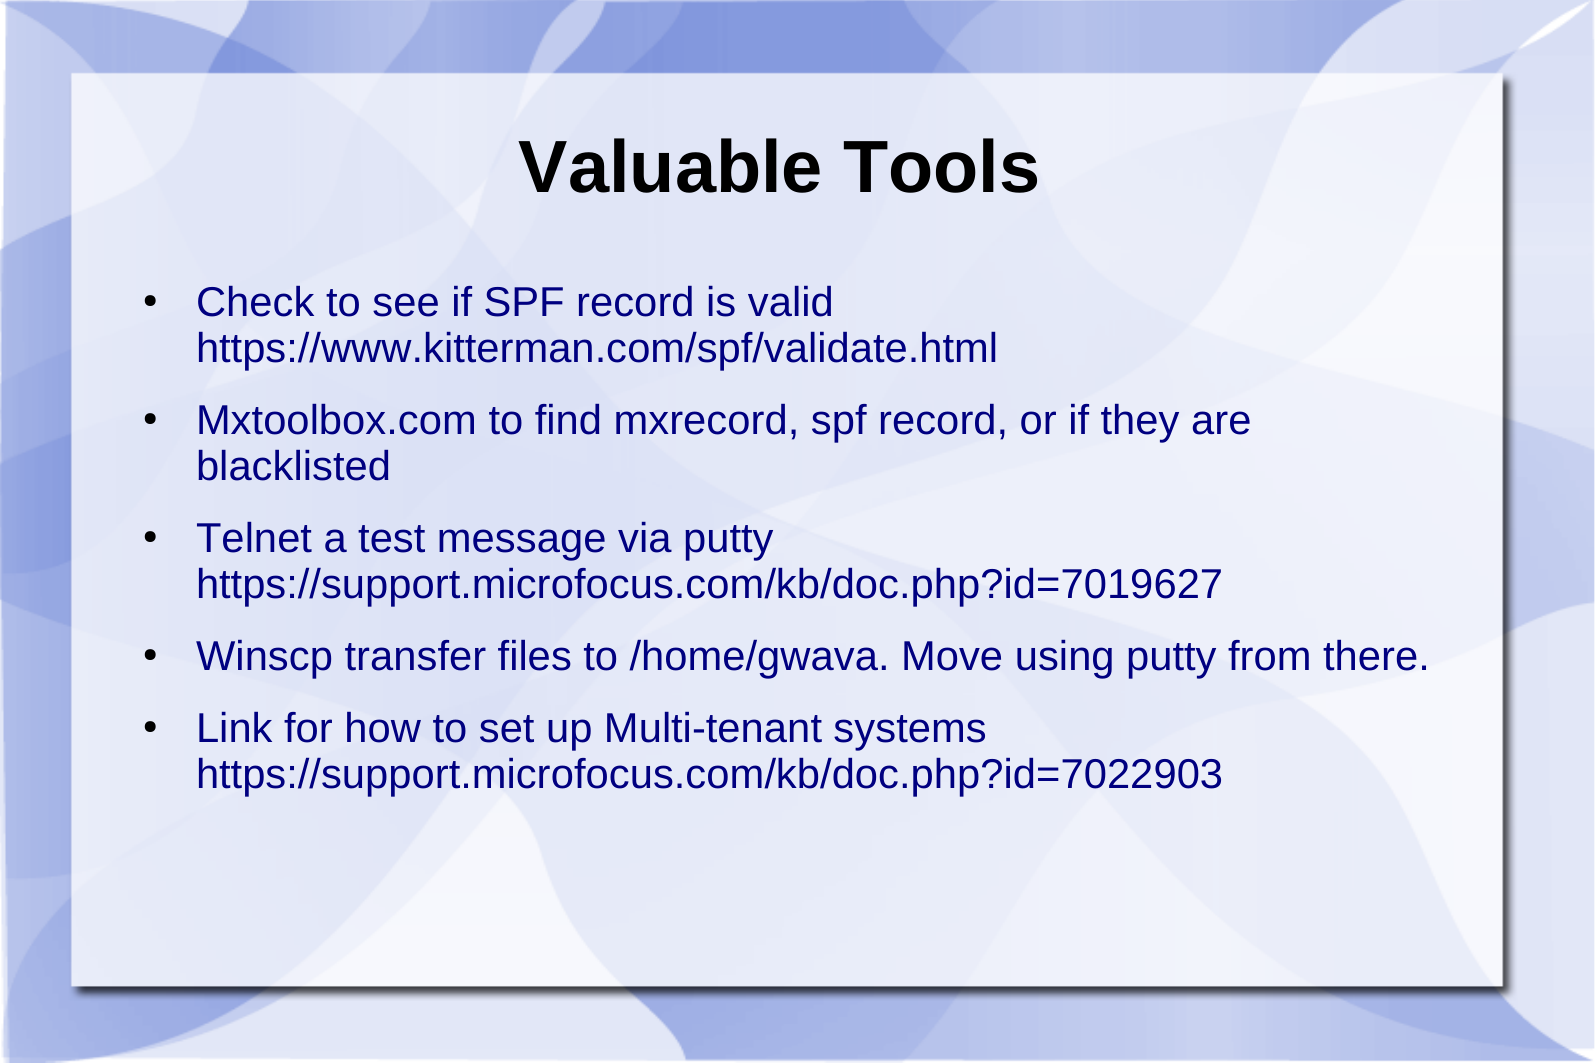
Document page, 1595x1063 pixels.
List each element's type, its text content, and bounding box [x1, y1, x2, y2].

title Valuable Tools [79, 77, 1481, 256]
list Check to see if SPF record is valid https://www.kitterman.com/spf/validate.html Mxtoolbox.com to find mxrecord, spf record, or if they are blacklisted Telnet a test message via putty https://support.microfocus.com/kb/doc.php?id=7019627 Winscp transfer files to /home/gwava. Move using putty from there. Link for how to set up Multi-tenant systems https://support.microfocus.com/kb/doc.php?id=7022903 [125, 278, 1436, 962]
picture [0, 0, 1595, 1063]
